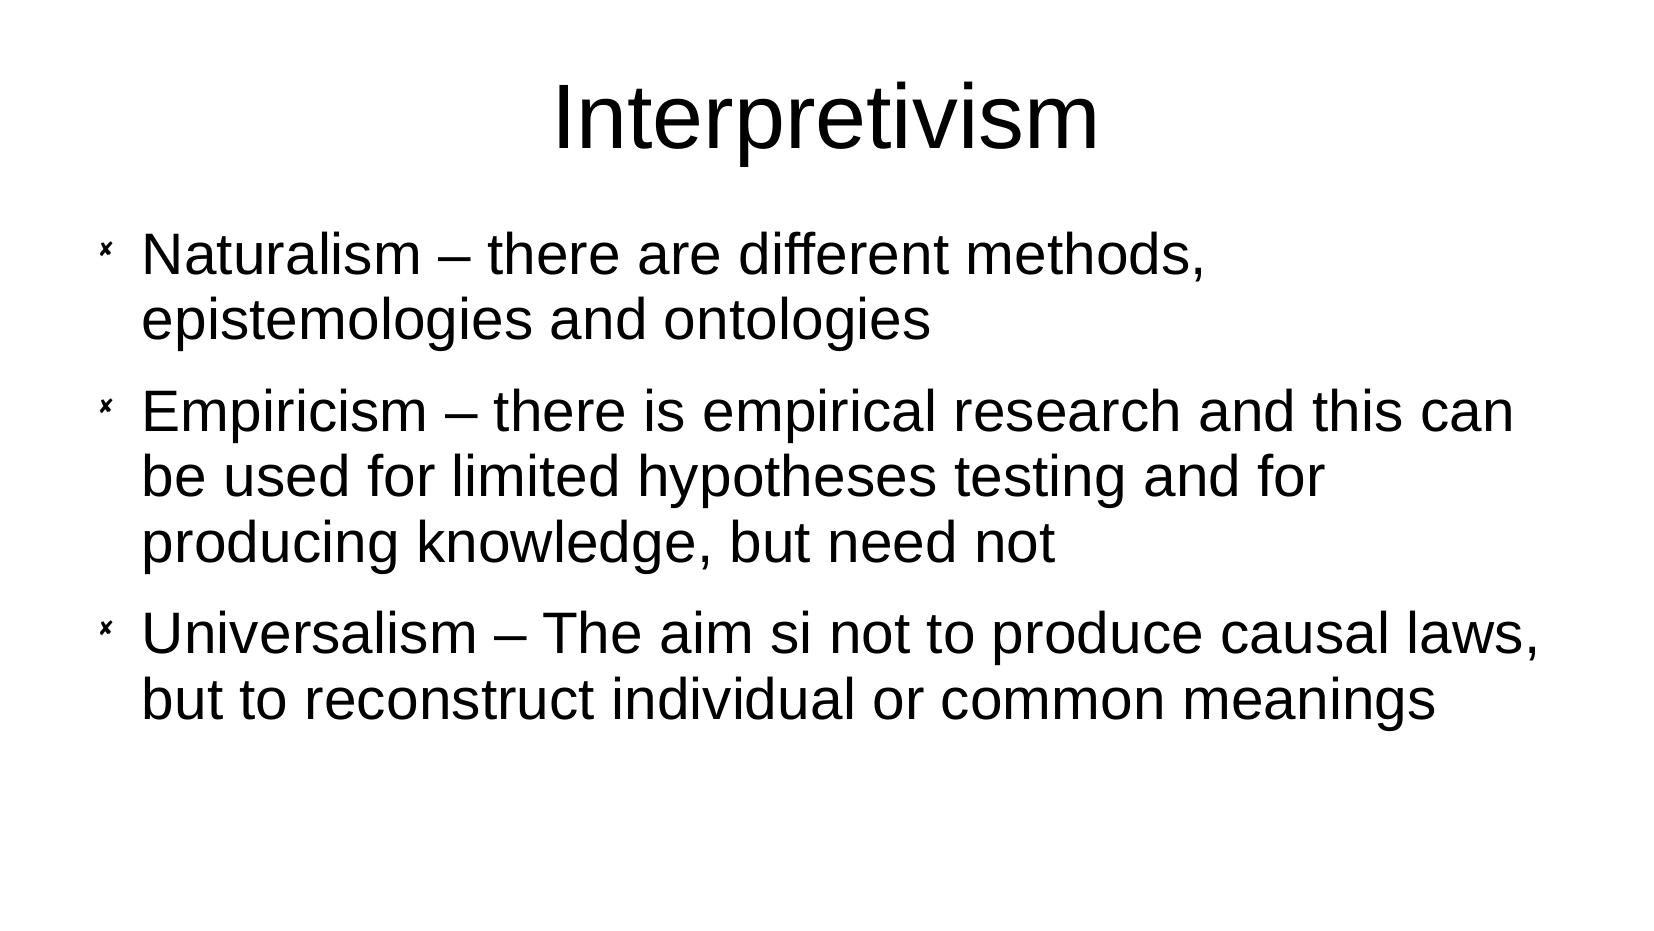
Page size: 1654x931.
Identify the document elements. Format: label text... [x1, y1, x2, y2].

title Interpretivism [82, 37, 1571, 193]
list Naturalism – there are different methods, epistemologies and ontologies Empiricism – there is empirical research and this can be used for limited hypotheses testing and for producing knowledge, but need not Universalism – The aim si not to produce causal laws, but to reconstruct individual or common meanings [82, 217, 1571, 758]
